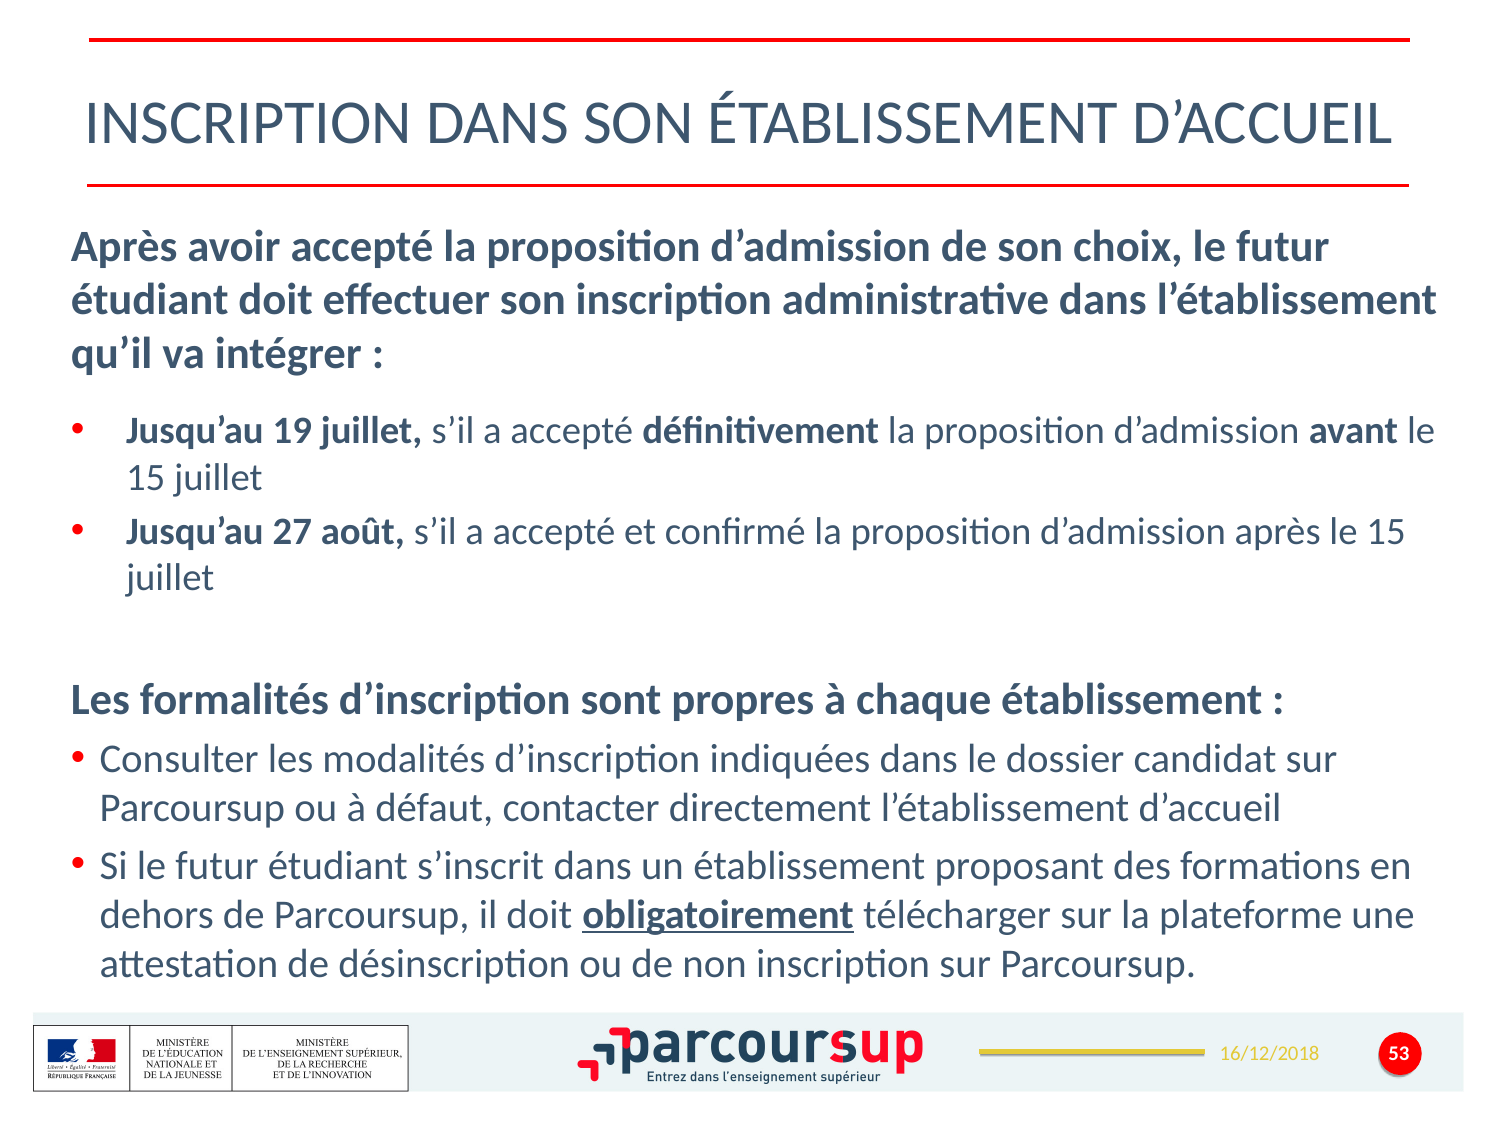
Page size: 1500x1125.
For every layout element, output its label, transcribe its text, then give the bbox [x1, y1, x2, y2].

list Après avoir accepté la proposition d’admission de son choix, le futur étudiant doit effectuer son inscription administrative dans l’établissement qu’il va intégrer : Jusqu’au 19 juillet, s’il a accepté définitivement la proposition d’admission avant le 15 juillet Jusqu’au 27 août, s’il a accepté et confirmé la proposition d’admission après le 15 juillet Les formalités d’inscription sont propres à chaque établissement : Consulter les modalités d’inscription indiquées dans le dossier candidat sur Parcoursup ou à défaut, contacter directement l’établissement d’accueil Si le futur étudiant s’inscrit dans un établissement proposant des formations en dehors de Parcoursup, il doit obligatoirement télécharger sur la plateforme une attestation de désinscription ou de non inscription sur Parcoursup. [55, 208, 1480, 998]
title Inscription dans son établissement d’accueil [69, 12, 1429, 208]
picture [0, 0, 1499, 1124]
slide_number <numéro> [1368, 1031, 1430, 1074]
